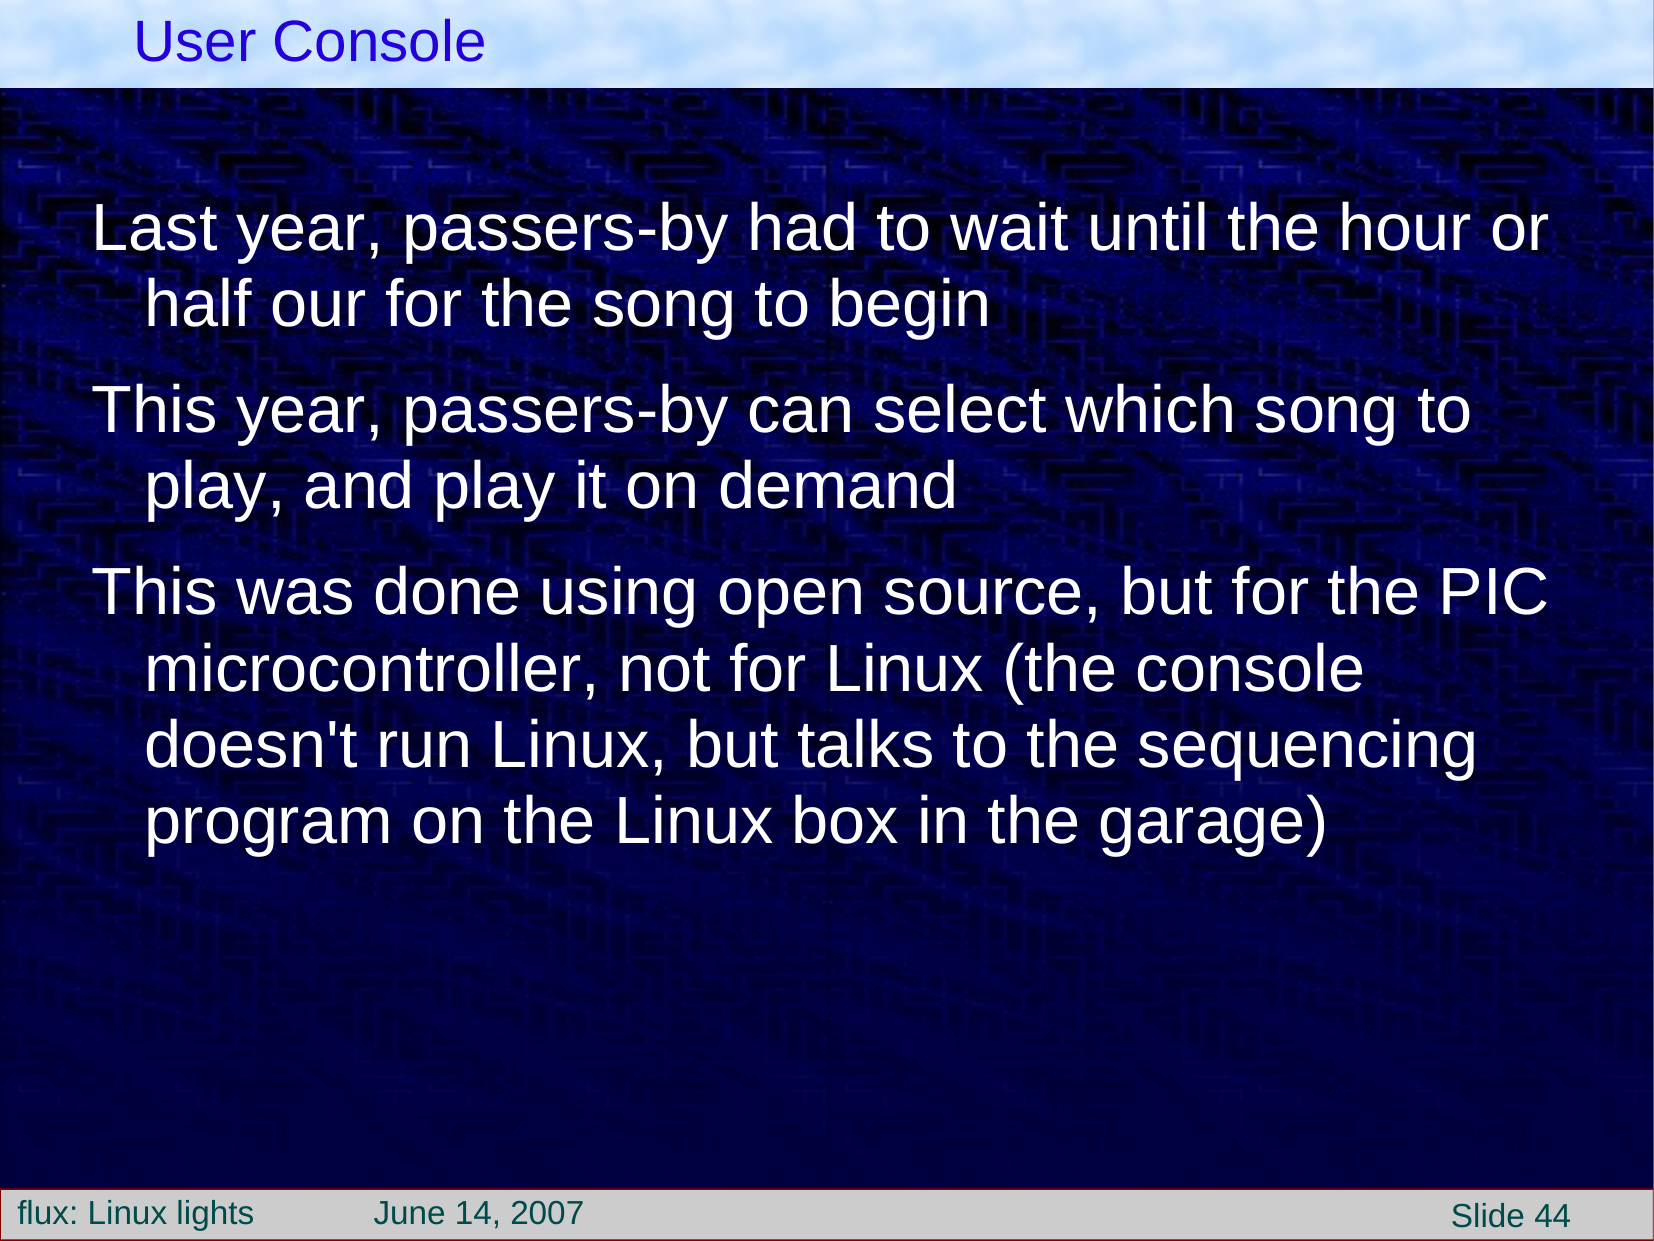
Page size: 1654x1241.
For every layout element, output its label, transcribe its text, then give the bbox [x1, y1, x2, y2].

list Last year, passers-by had to wait until the hour or half our for the song to begin This year, passers-by can select which song to play, and play it on demand This was done using open source, but for the PIC microcontroller, not for Linux (the console doesn't run Linux, but talks to the sequencing program on the Linux box in the garage) [74, 188, 1563, 993]
picture [0, 88, 1654, 1189]
text_box flux: Linux lights June 14, 2007 [2, 1186, 713, 1241]
text_box User Console [0, 0, 1654, 88]
text_box [713, 1189, 1436, 1241]
text_box Slide <number> [1436, 1189, 1654, 1241]
